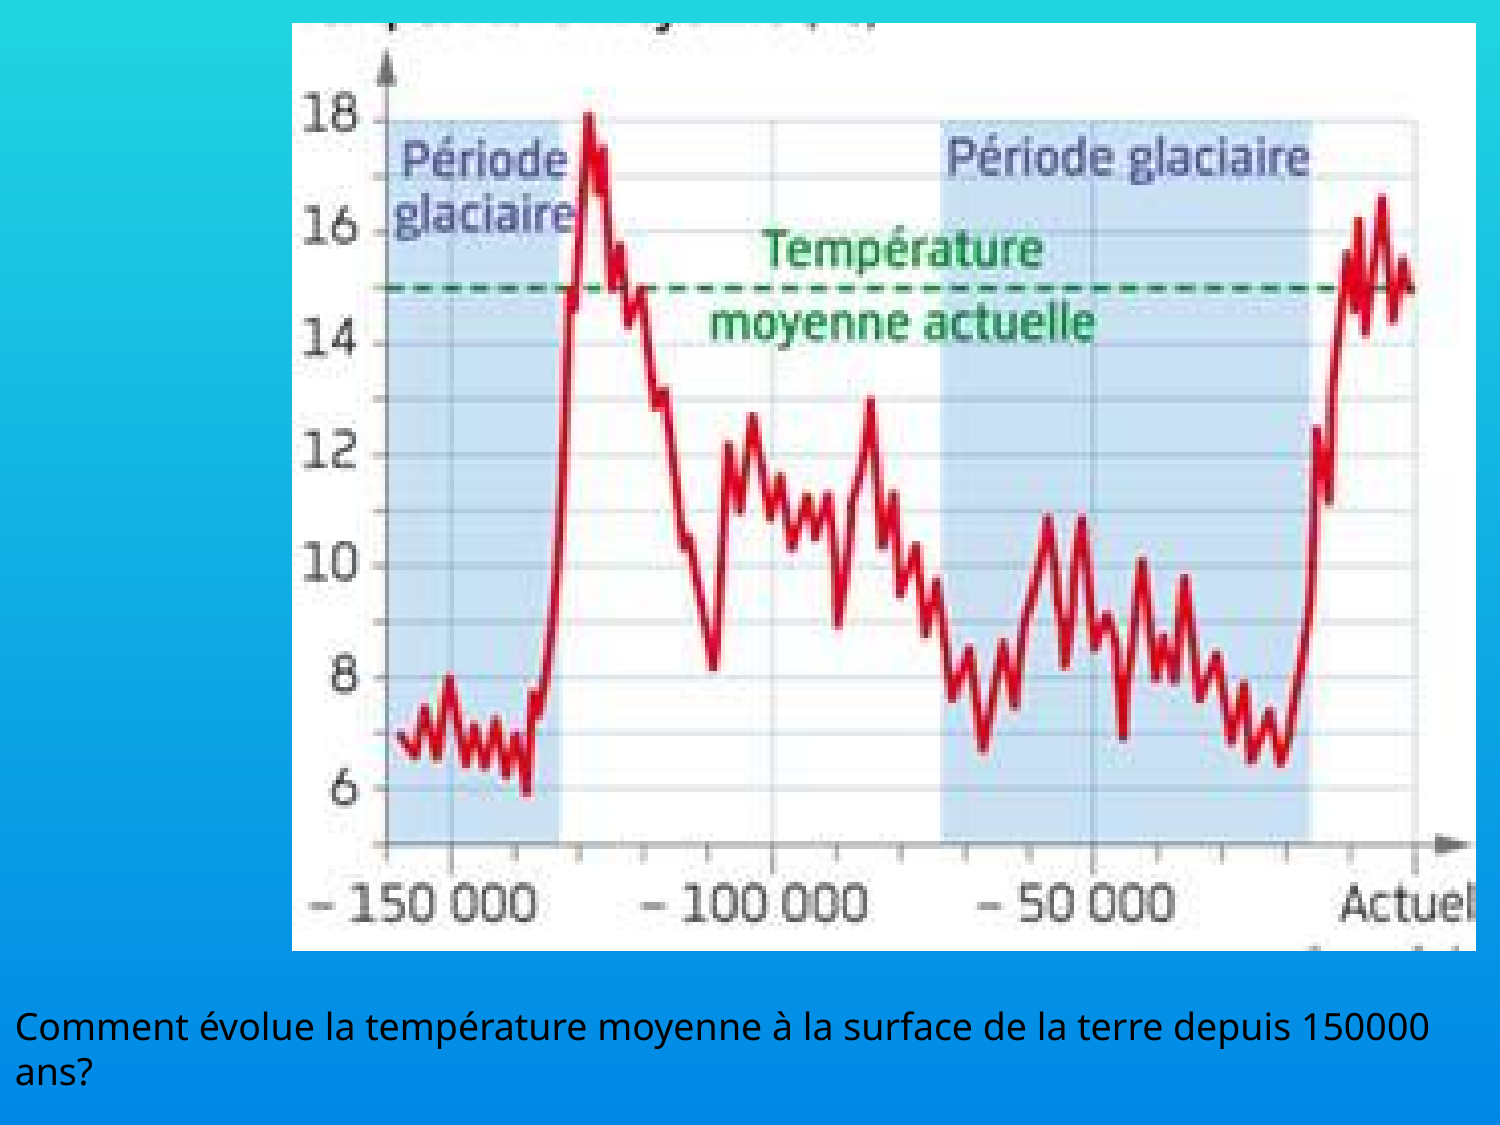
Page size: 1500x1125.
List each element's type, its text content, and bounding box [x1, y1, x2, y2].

text_box Comment évolue la température moyenne à la surface de la terre depuis 150000 ans? [0, 996, 1465, 1101]
picture [0, 23, 1500, 952]
